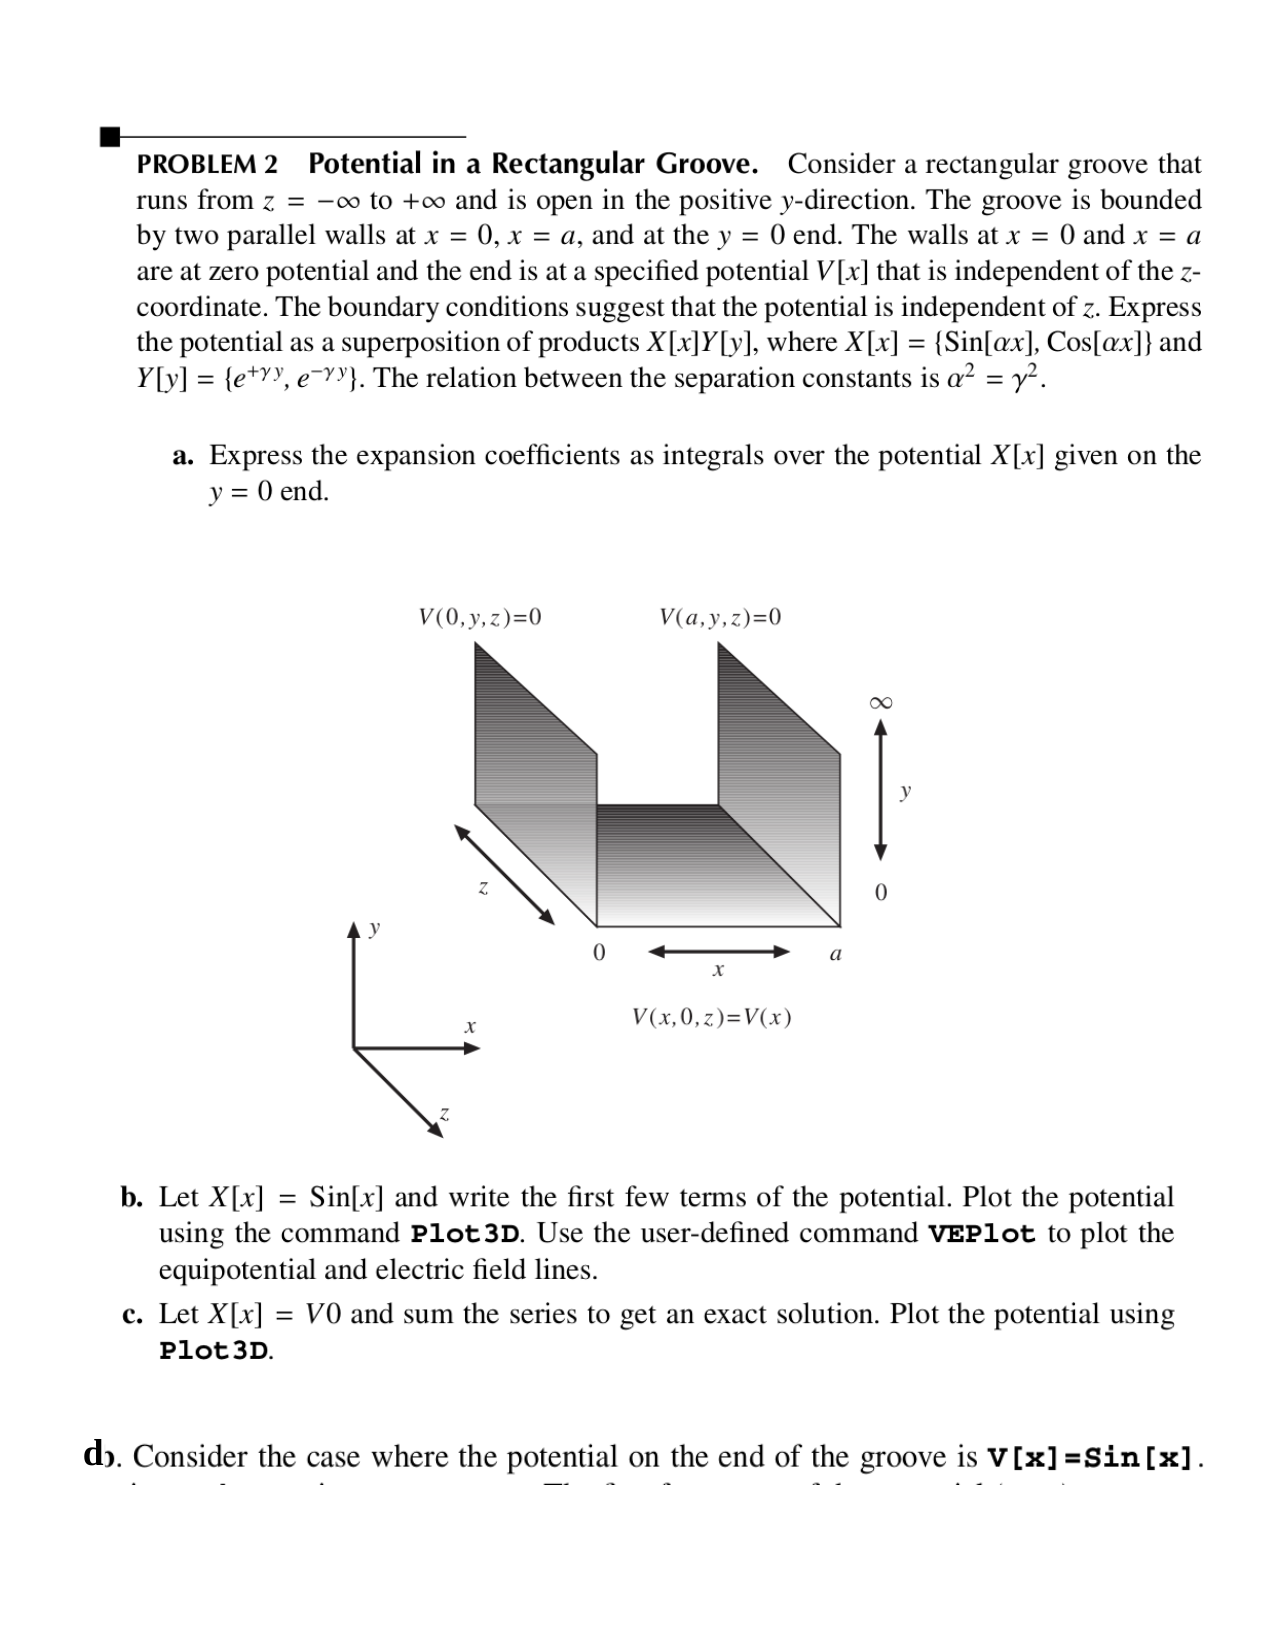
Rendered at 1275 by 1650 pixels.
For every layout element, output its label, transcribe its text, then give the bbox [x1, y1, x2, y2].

picture [104, 1421, 1217, 1485]
picture [80, 104, 1239, 528]
text_box d [68, 1424, 160, 1485]
picture [58, 576, 1217, 1400]
